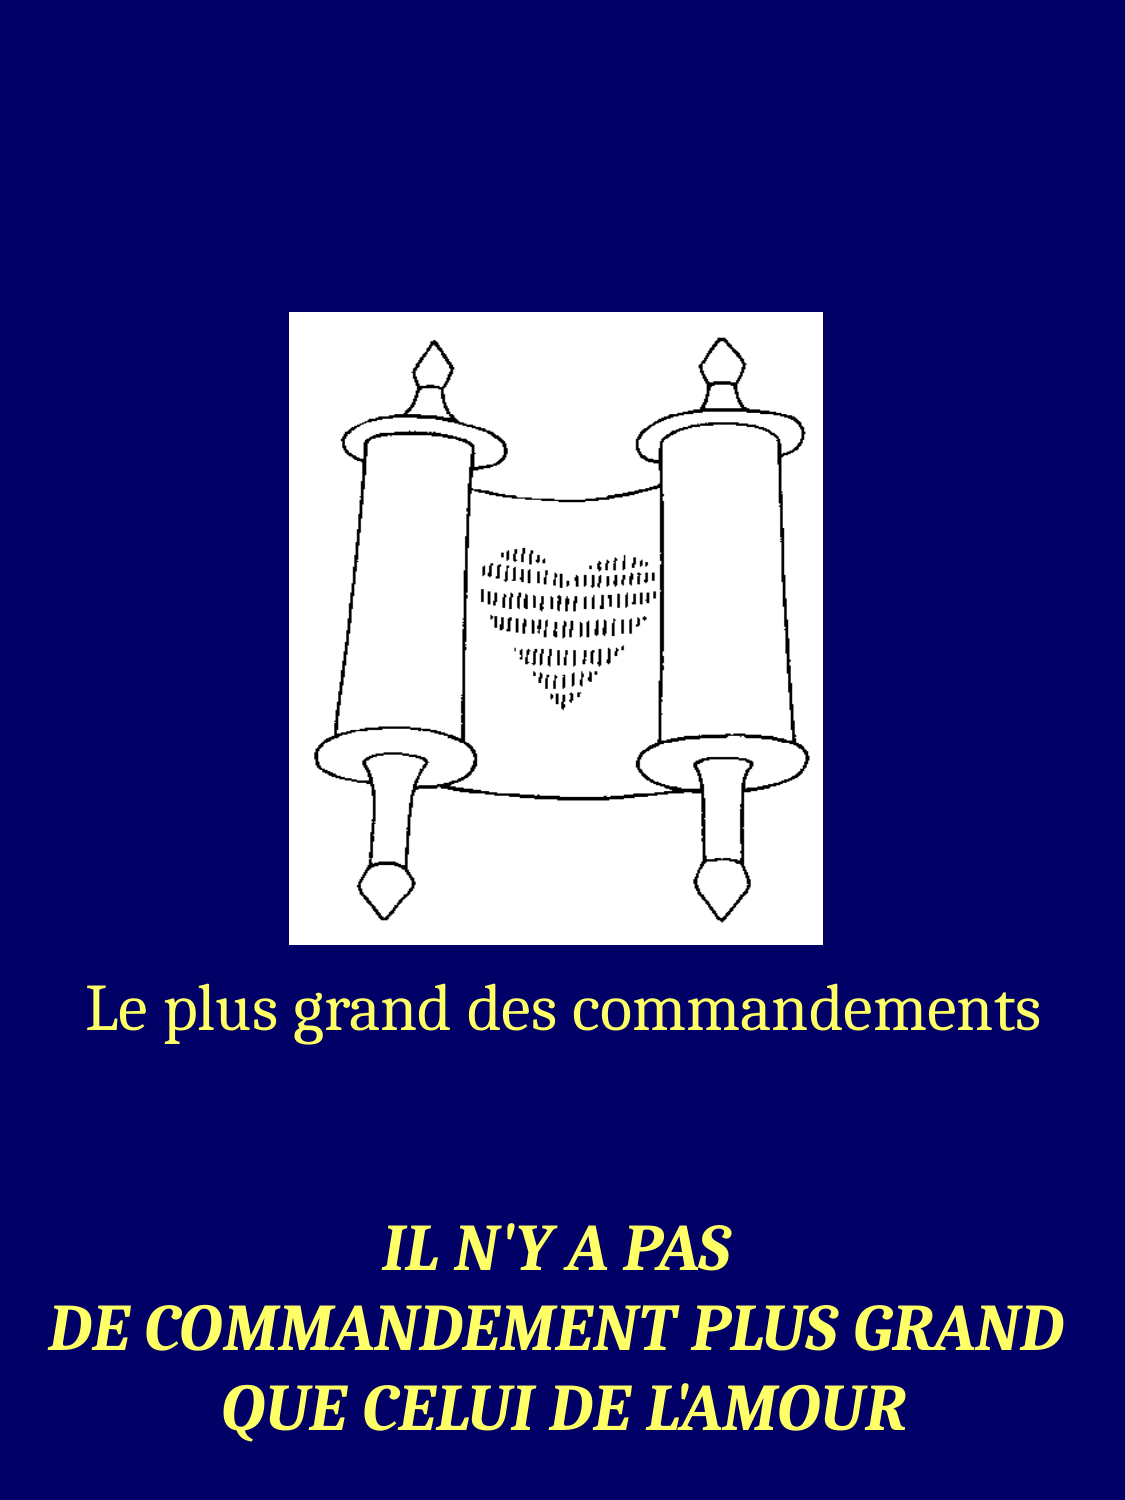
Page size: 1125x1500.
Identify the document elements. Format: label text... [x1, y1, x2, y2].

picture [289, 312, 823, 945]
text_box Le plus grand des commandements IL N'Y A PAS DE COMMANDEMENT PLUS GRAND QUE CELUI DE L'AMOUR [0, 956, 1125, 1412]
